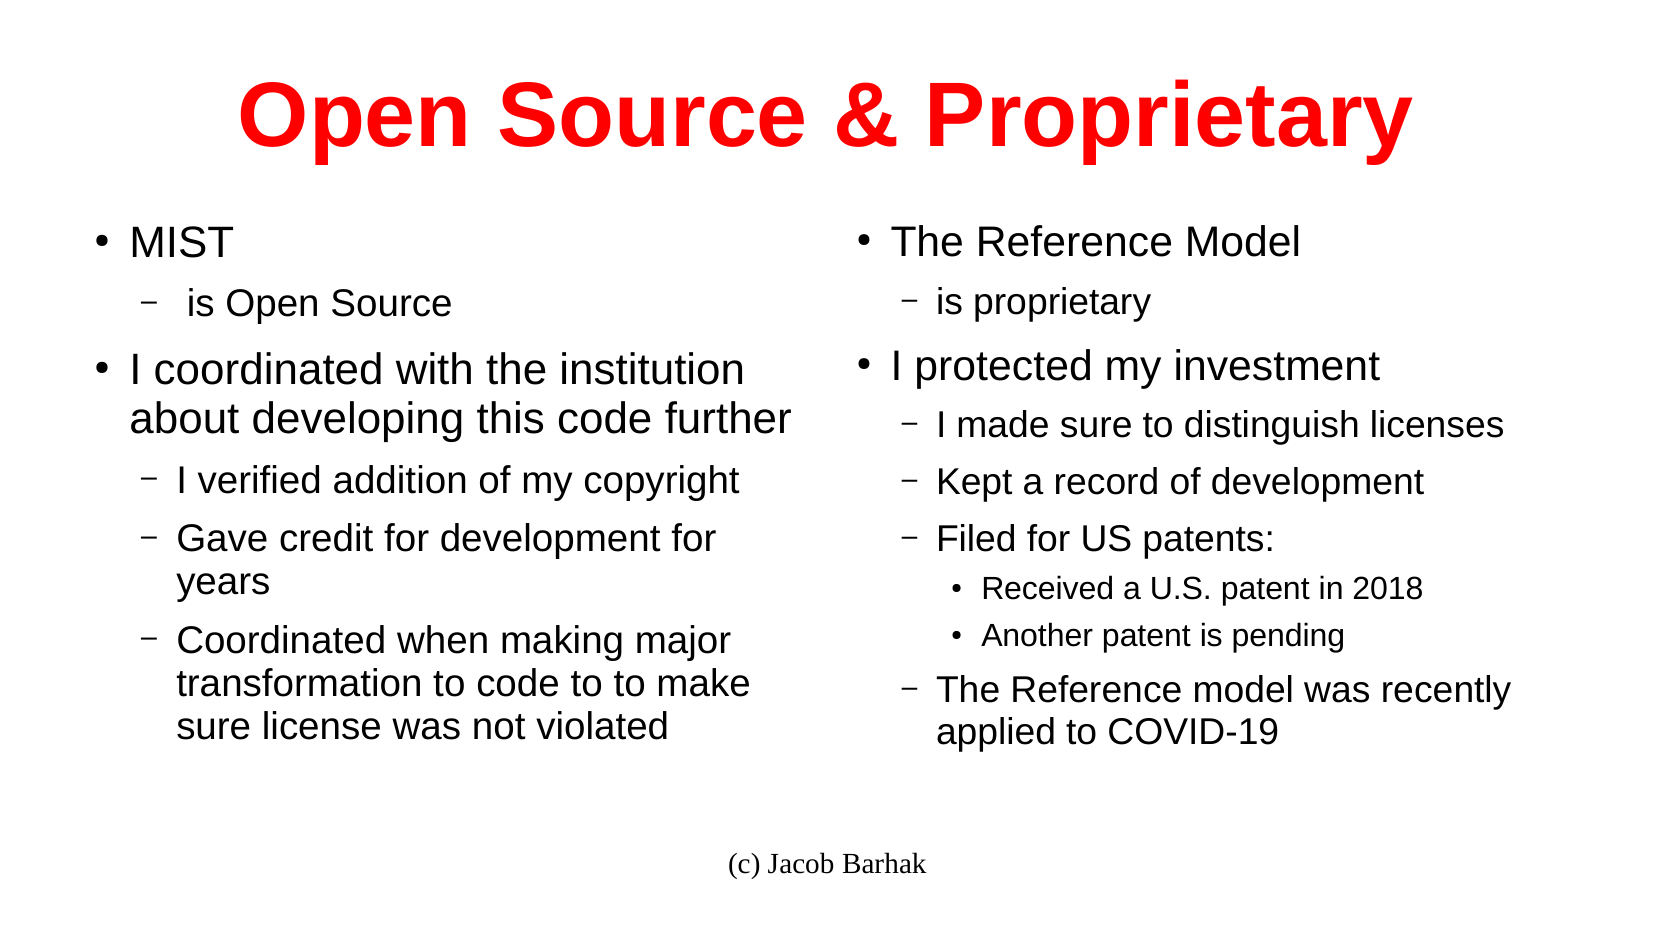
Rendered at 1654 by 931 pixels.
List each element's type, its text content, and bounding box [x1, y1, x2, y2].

list The Reference Model is proprietary I protected my investment I made sure to distinguish licenses Kept a record of development Filed for US patents: Received a U.S. patent in 2018 Another patent is pending The Reference model was recently applied to COVID-19 [845, 217, 1572, 758]
title Open Source & Proprietary [82, 37, 1571, 193]
list MIST is Open Source I coordinated with the institution about developing this code further I verified addition of my copyright Gave credit for development for years Coordinated when making major transformation to code to to make sure license was not violated [82, 217, 809, 758]
